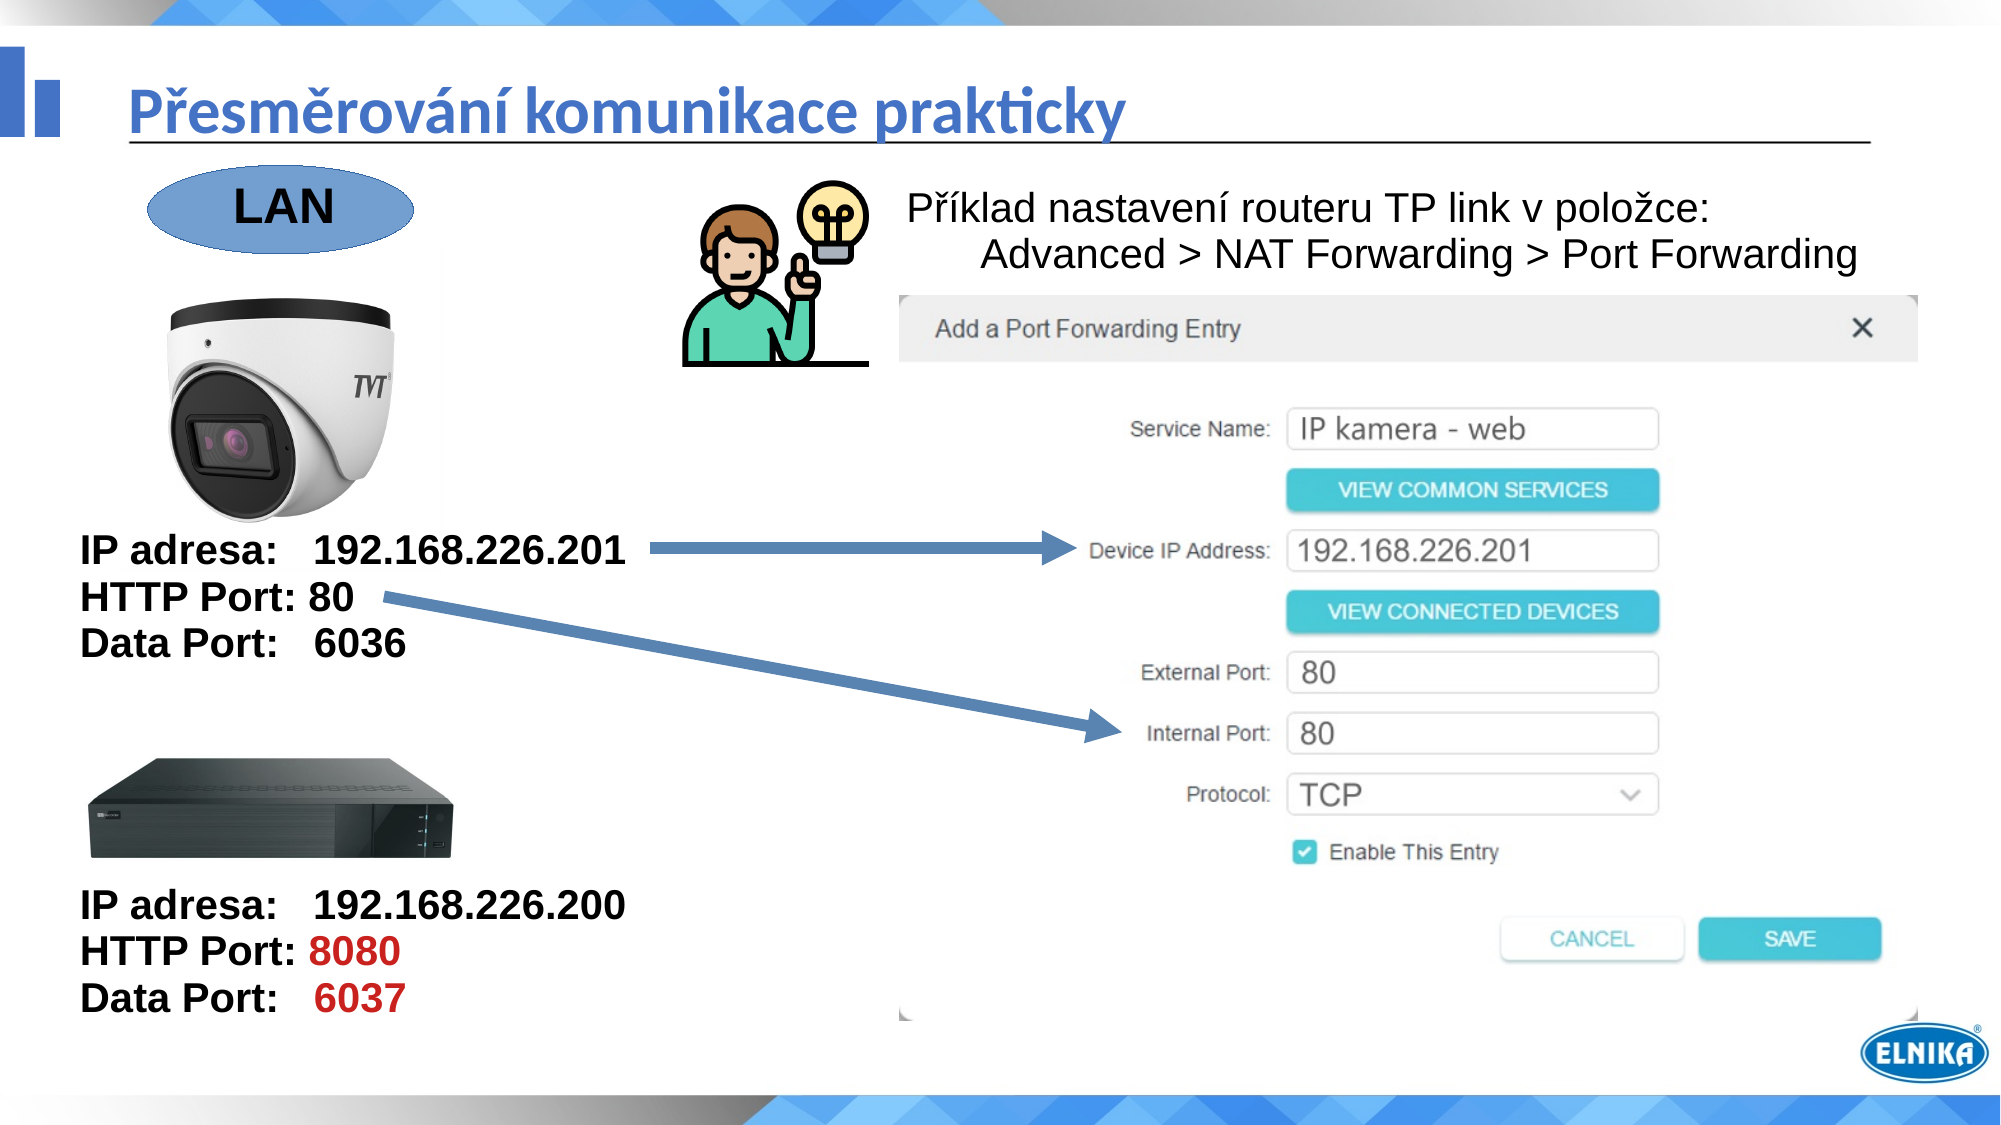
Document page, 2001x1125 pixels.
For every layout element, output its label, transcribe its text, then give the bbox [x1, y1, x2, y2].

picture [0, 0, 2001, 1125]
text_box IP adresa: 192.168.226.201 HTTP Port: 80 Data Port: 6036 [64, 519, 656, 721]
text_box Příklad nastavení routeru TP link v položce: Advanced > NAT Forwarding > Port Forwarding [885, 171, 1890, 338]
text_box IP adresa: 192.168.226.200 HTTP Port: 8080 Data Port: 6037 [64, 874, 656, 1075]
text_box LAN [218, 171, 378, 243]
text_box [378, 179, 414, 240]
text_box Přesměrování komunikace prakticky [78, 58, 1211, 154]
text_box [147, 165, 369, 254]
